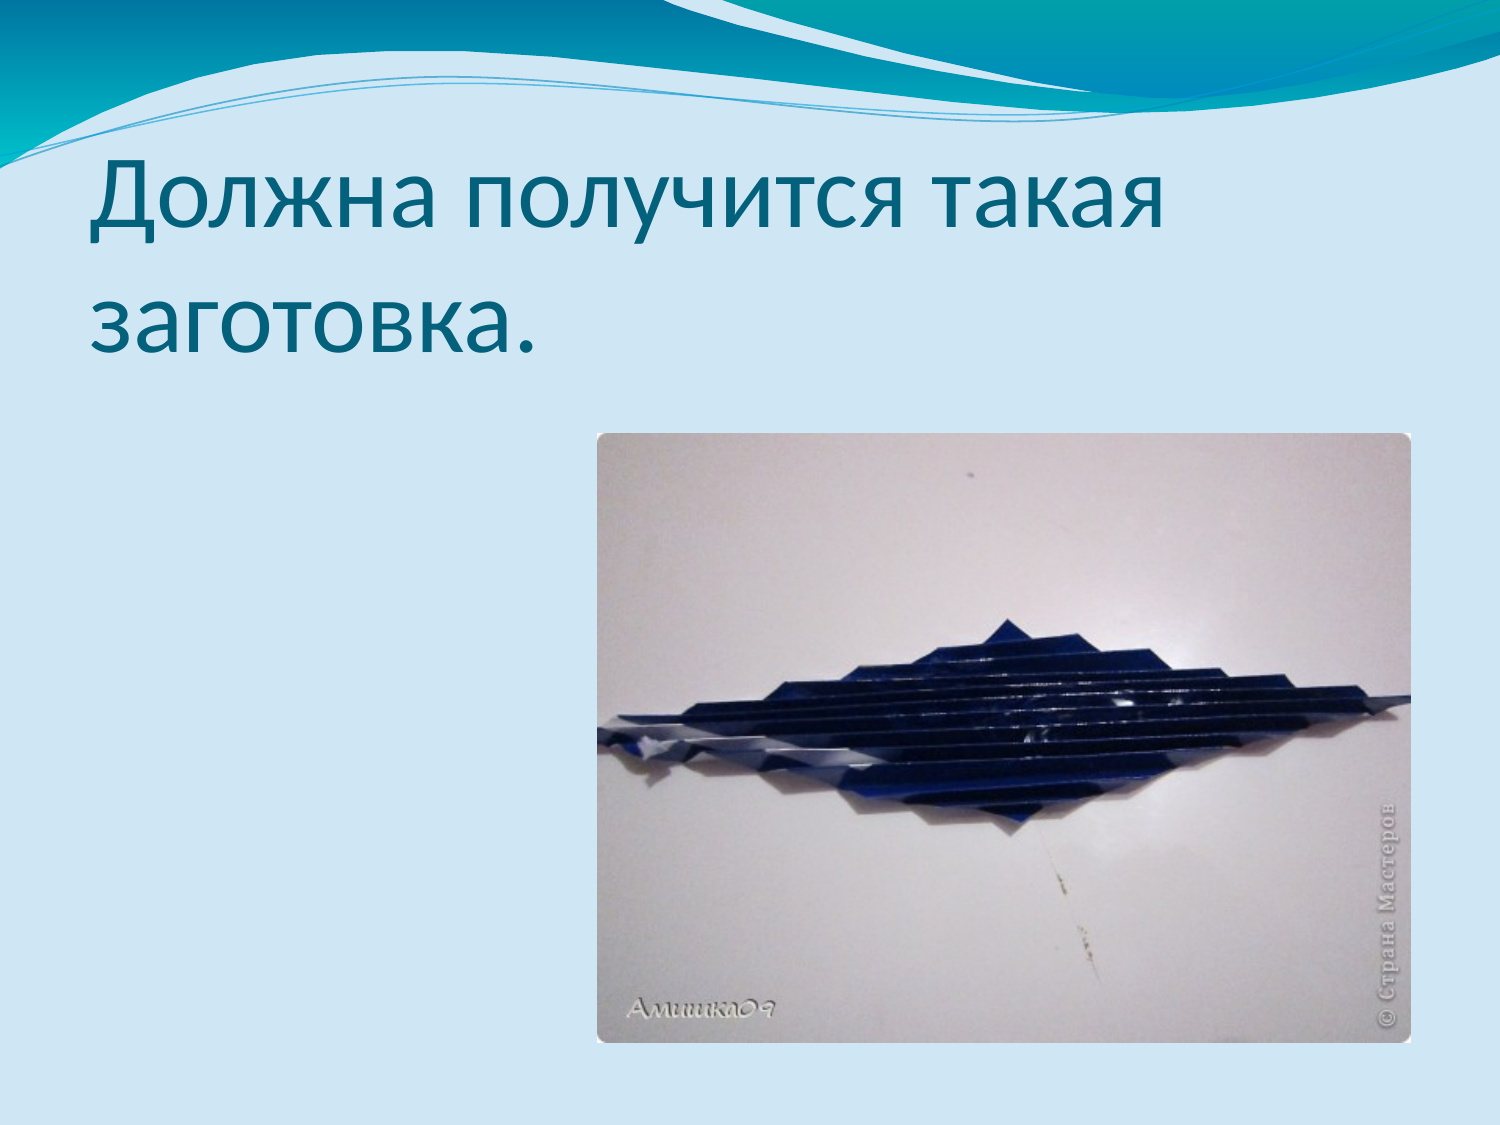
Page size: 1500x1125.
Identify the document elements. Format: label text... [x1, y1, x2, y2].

title Должна получится такая заготовка. [75, 115, 1425, 528]
picture [597, 433, 1411, 1043]
